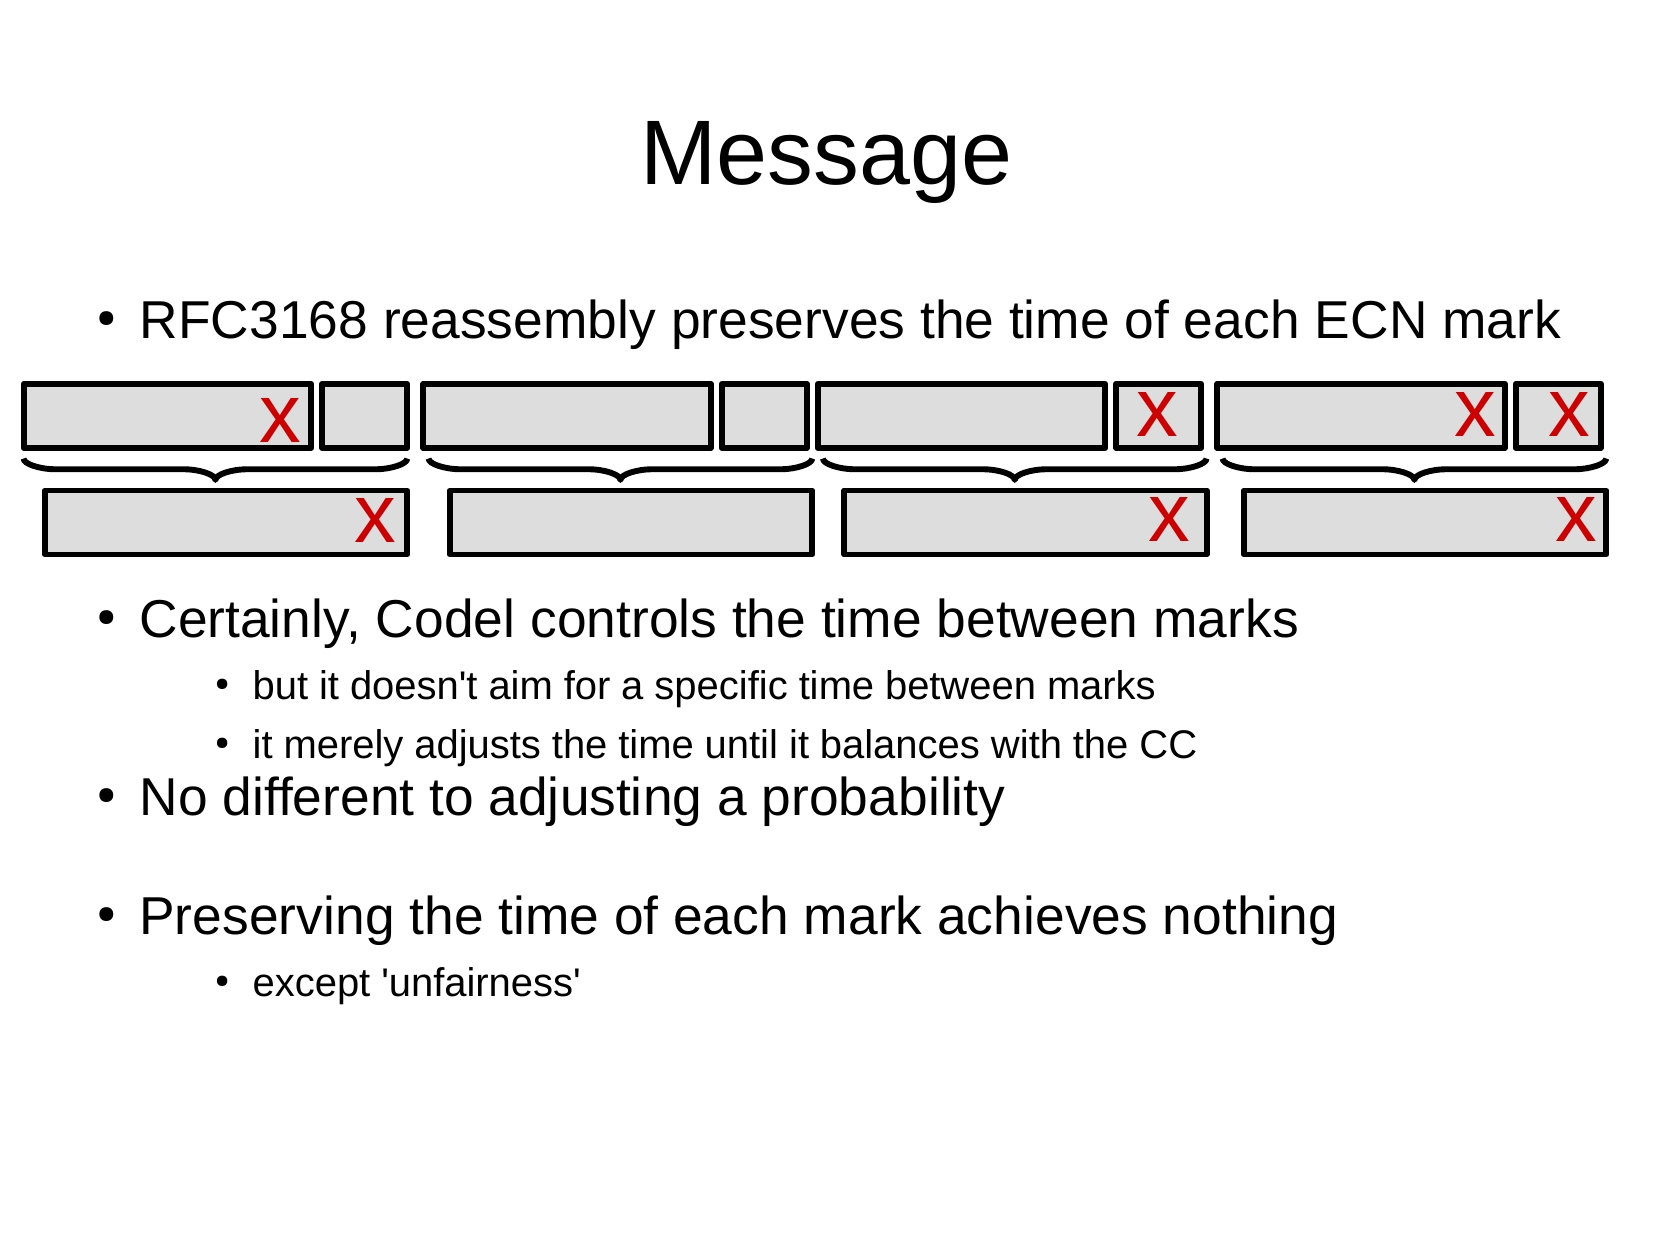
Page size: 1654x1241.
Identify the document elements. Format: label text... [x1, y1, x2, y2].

text_box [817, 383, 1086, 448]
text_box [44, 490, 304, 555]
text_box x [1498, 318, 1607, 498]
text_box [449, 490, 813, 555]
list RFC3168 reassembly preserves the time of each ECN mark Certainly, Codel controls the time between marks but it doesn't aim for a specific time between marks it merely adjusts the time until it balances with the CC No different to adjusting a probability Preserving the time of each mark achieves nothing except 'unfairness' [82, 290, 1571, 1052]
text_box [1217, 383, 1404, 448]
text_box [423, 383, 712, 448]
text_box x [1505, 423, 1613, 603]
text_box [322, 383, 408, 424]
title Message [82, 49, 1571, 257]
text_box [1195, 383, 1202, 423]
text_box x [1086, 318, 1195, 498]
text_box x [304, 424, 413, 603]
text_box x [1098, 423, 1207, 603]
text_box [1243, 490, 1505, 555]
text_box [721, 383, 807, 448]
text_box x [208, 324, 317, 504]
text_box [23, 383, 208, 448]
text_box x [1404, 318, 1498, 498]
text_box [844, 490, 1098, 555]
